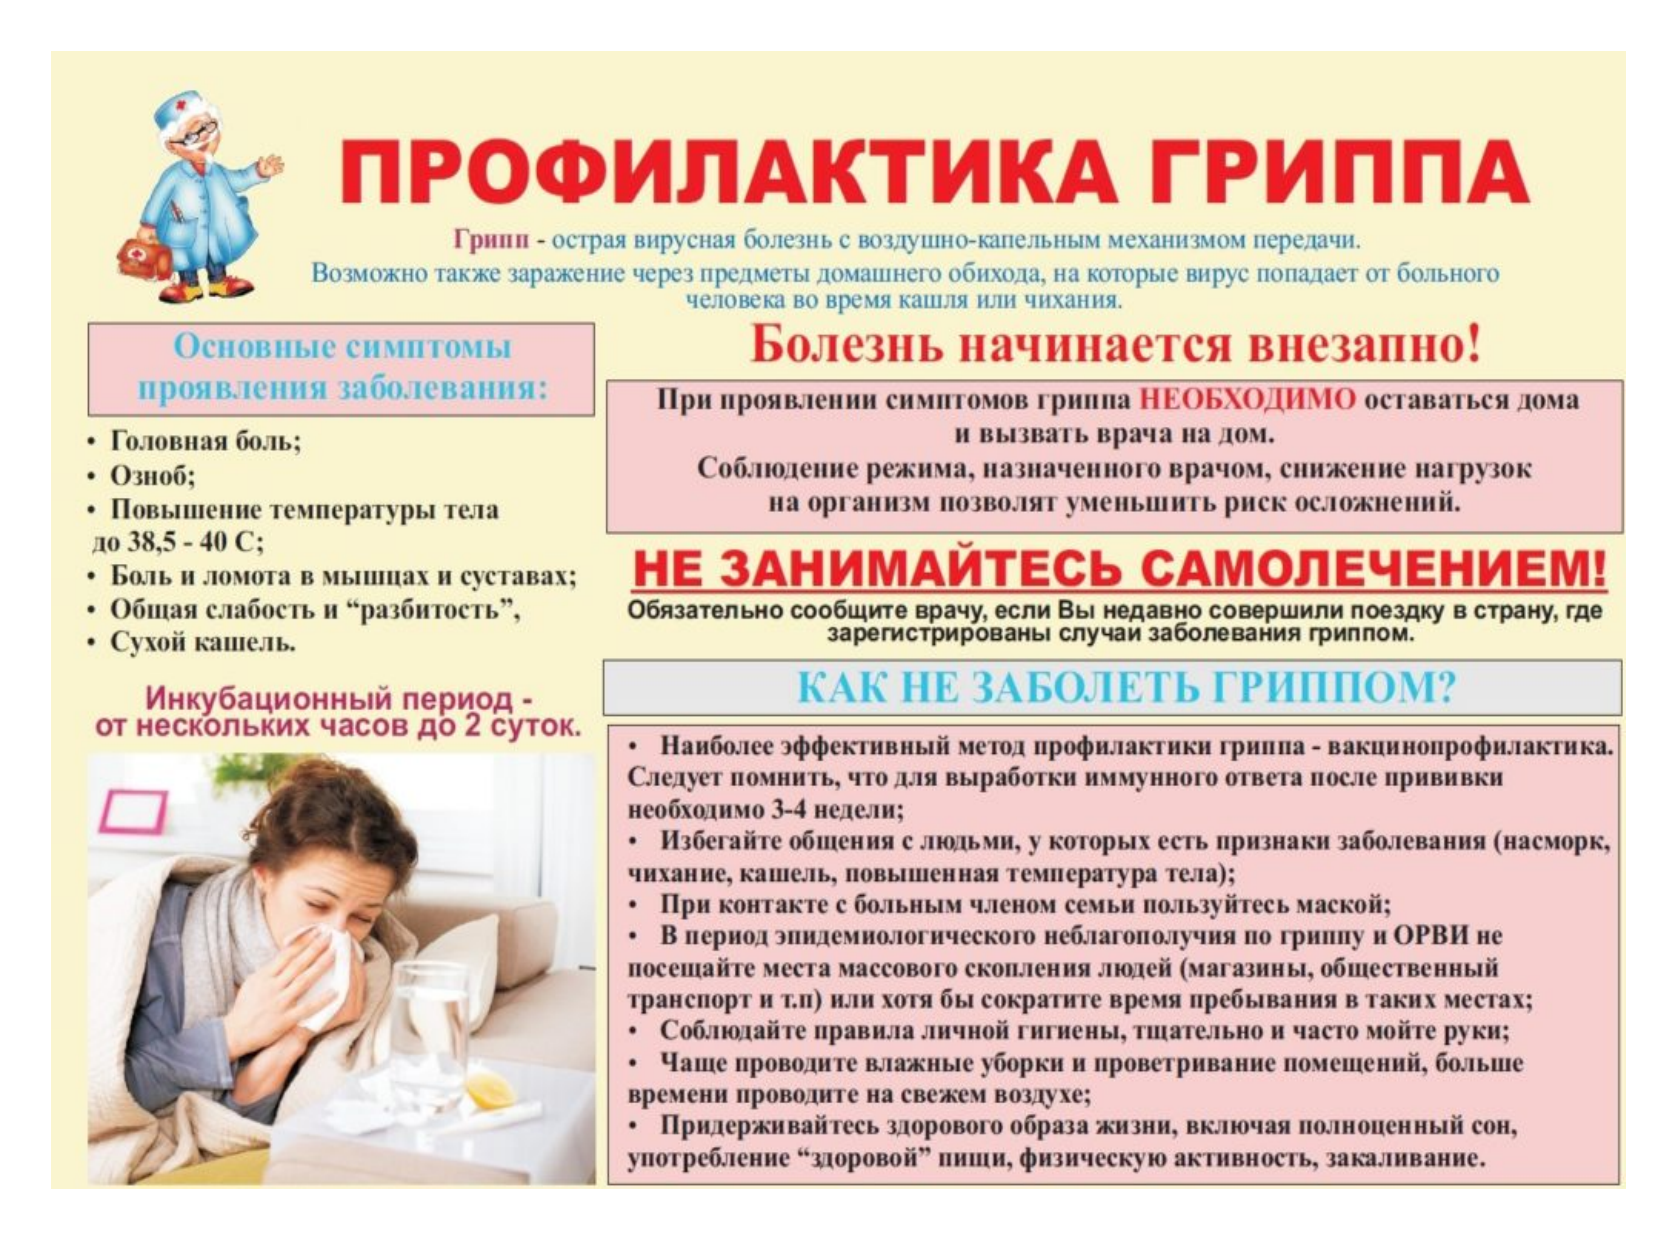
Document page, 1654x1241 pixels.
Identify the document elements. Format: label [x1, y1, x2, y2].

picture [51, 51, 1626, 1189]
